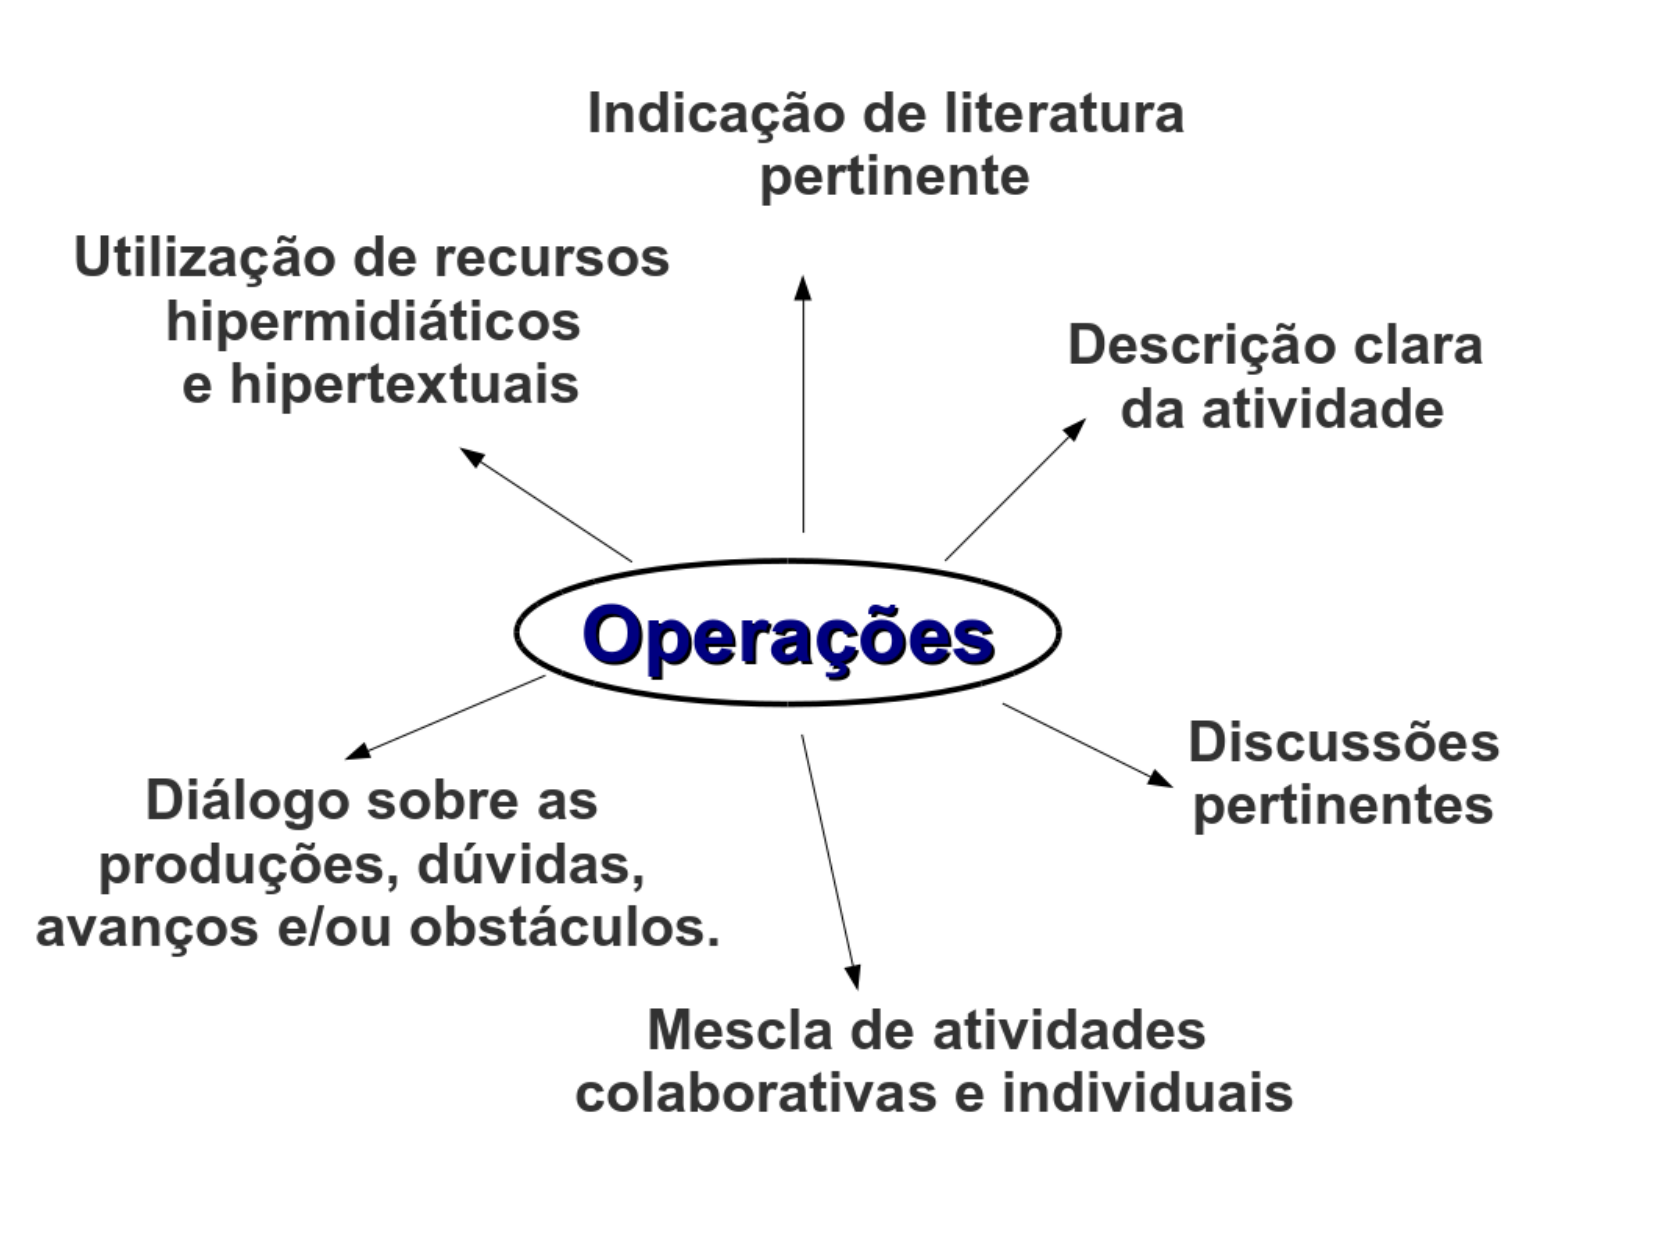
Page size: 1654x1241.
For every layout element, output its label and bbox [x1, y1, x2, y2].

picture [29, 51, 1522, 1123]
